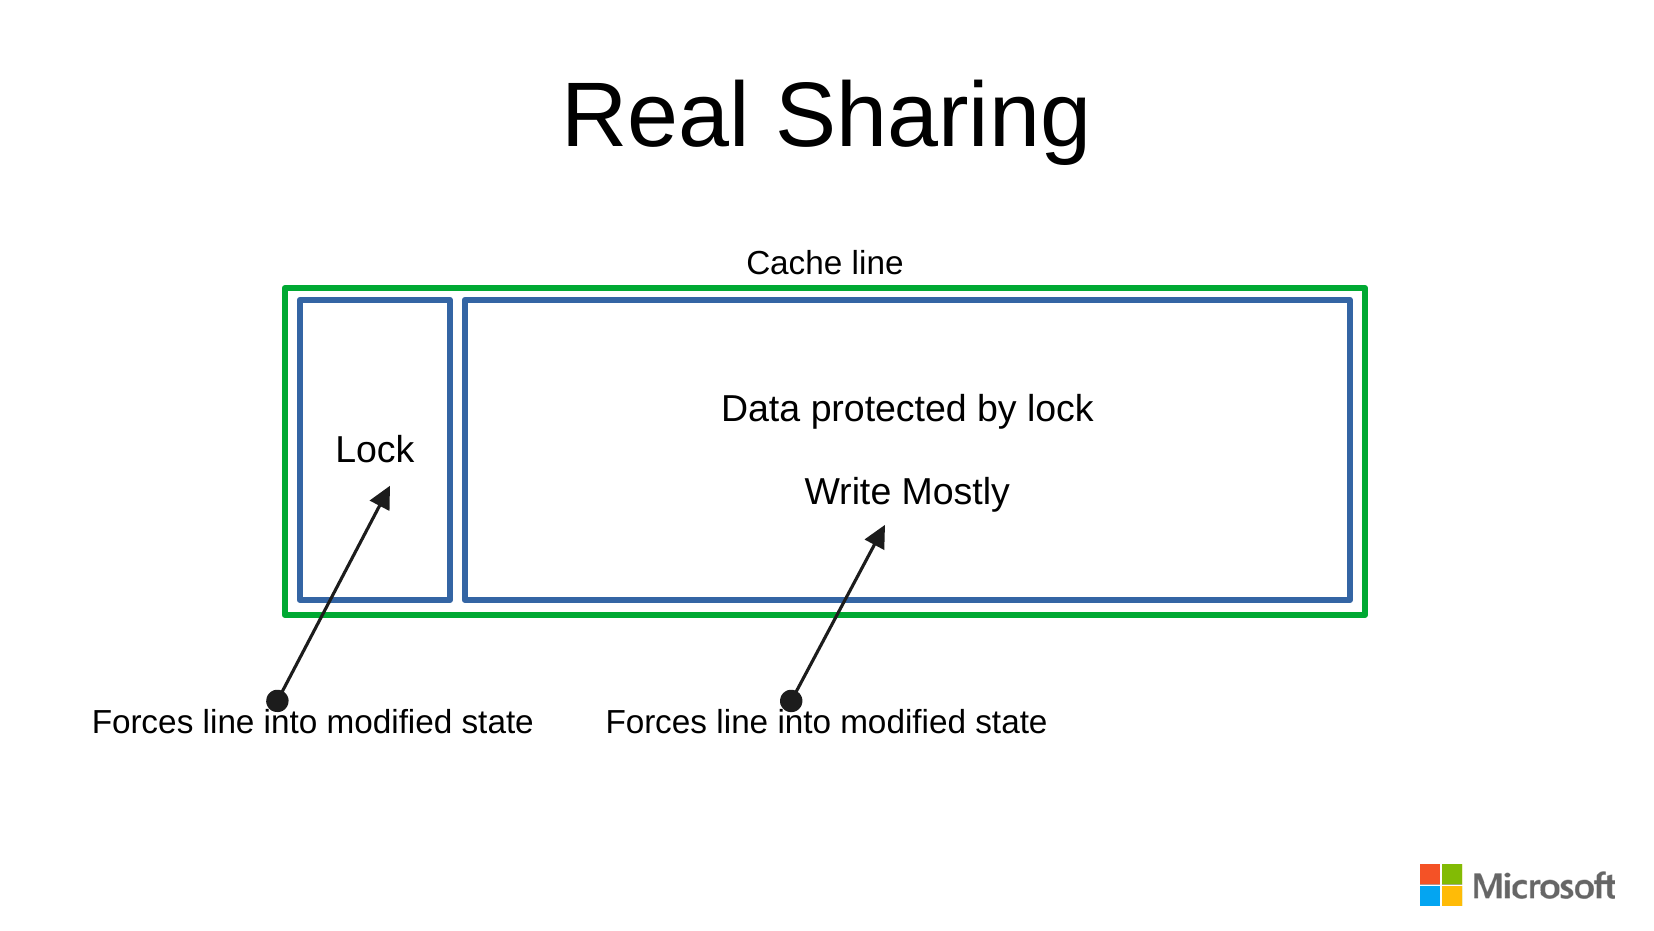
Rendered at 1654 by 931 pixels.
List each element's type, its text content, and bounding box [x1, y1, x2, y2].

text_box Forces line into modified state [77, 695, 588, 827]
text_box Data protected by lock Write Mostly [464, 299, 1350, 600]
text_box Lock [299, 299, 450, 600]
picture [1420, 864, 1615, 906]
text_box Forces line into modified state [590, 695, 1101, 827]
text_box Cache line [719, 236, 930, 289]
title Real Sharing [82, 37, 1571, 193]
